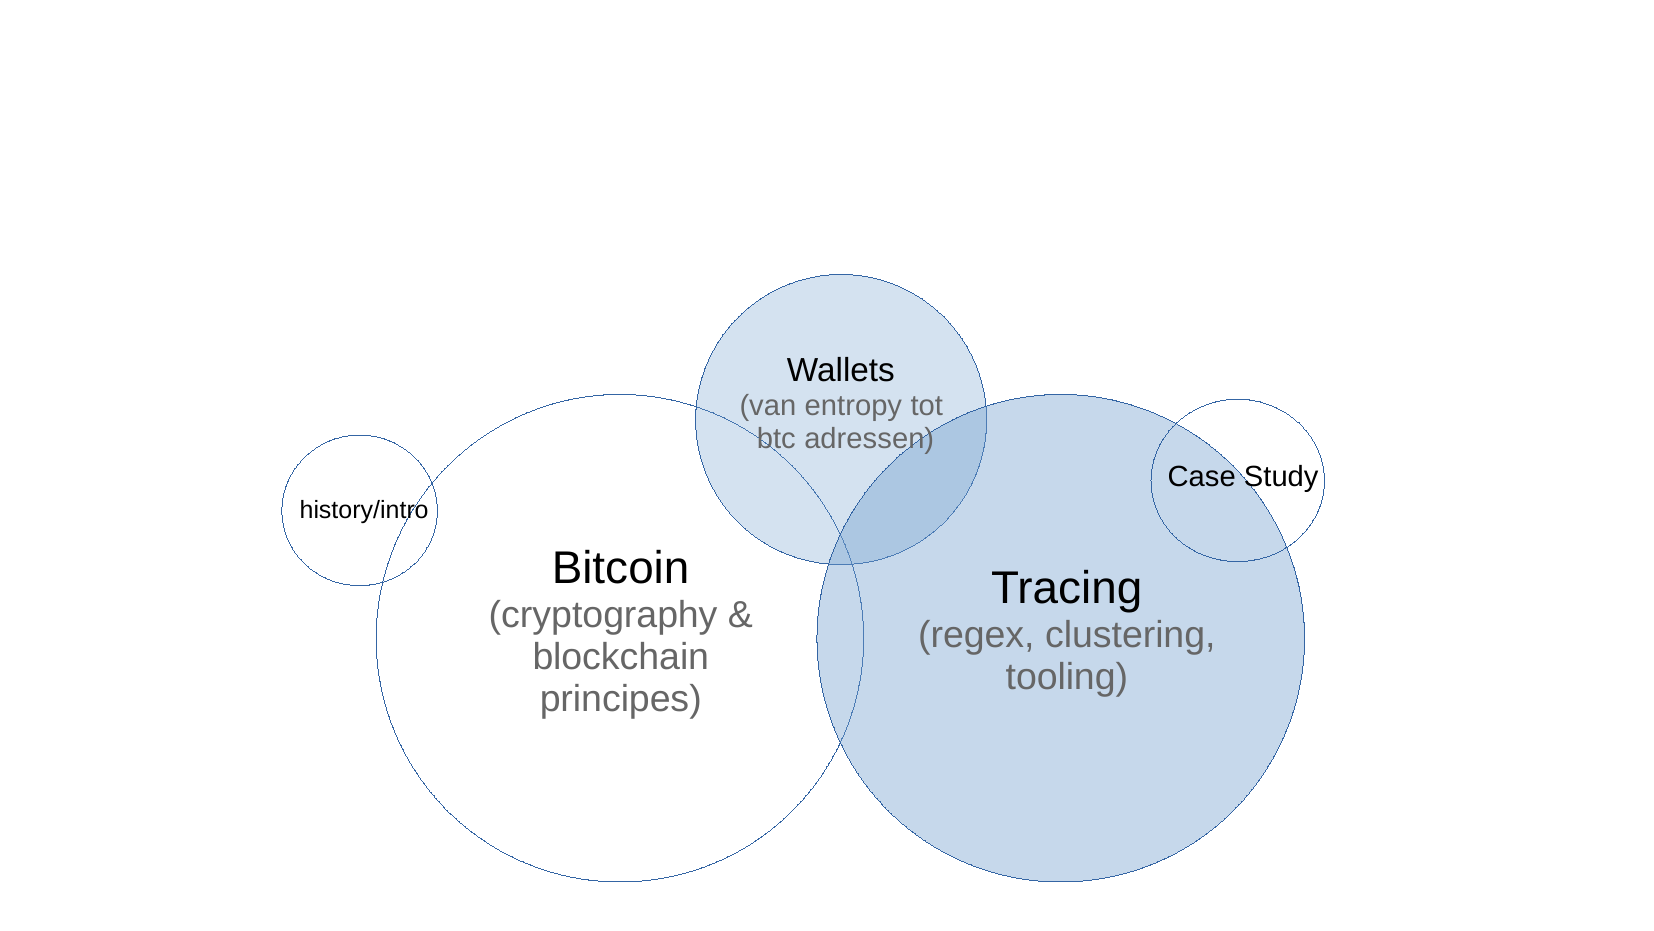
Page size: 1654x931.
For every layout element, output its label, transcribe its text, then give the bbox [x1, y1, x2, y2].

text_box history/intro [262, 488, 466, 536]
text_box [716, 274, 966, 344]
text_box [285, 394, 1322, 882]
text_box Tracing (regex, clustering, tooling) [882, 555, 1252, 738]
text_box Case Study [1141, 452, 1345, 501]
text_box Wallets (van entropy tot btc adressen) [676, 344, 1015, 509]
text_box Bitcoin (cryptography & blockchain principes) [449, 534, 793, 727]
